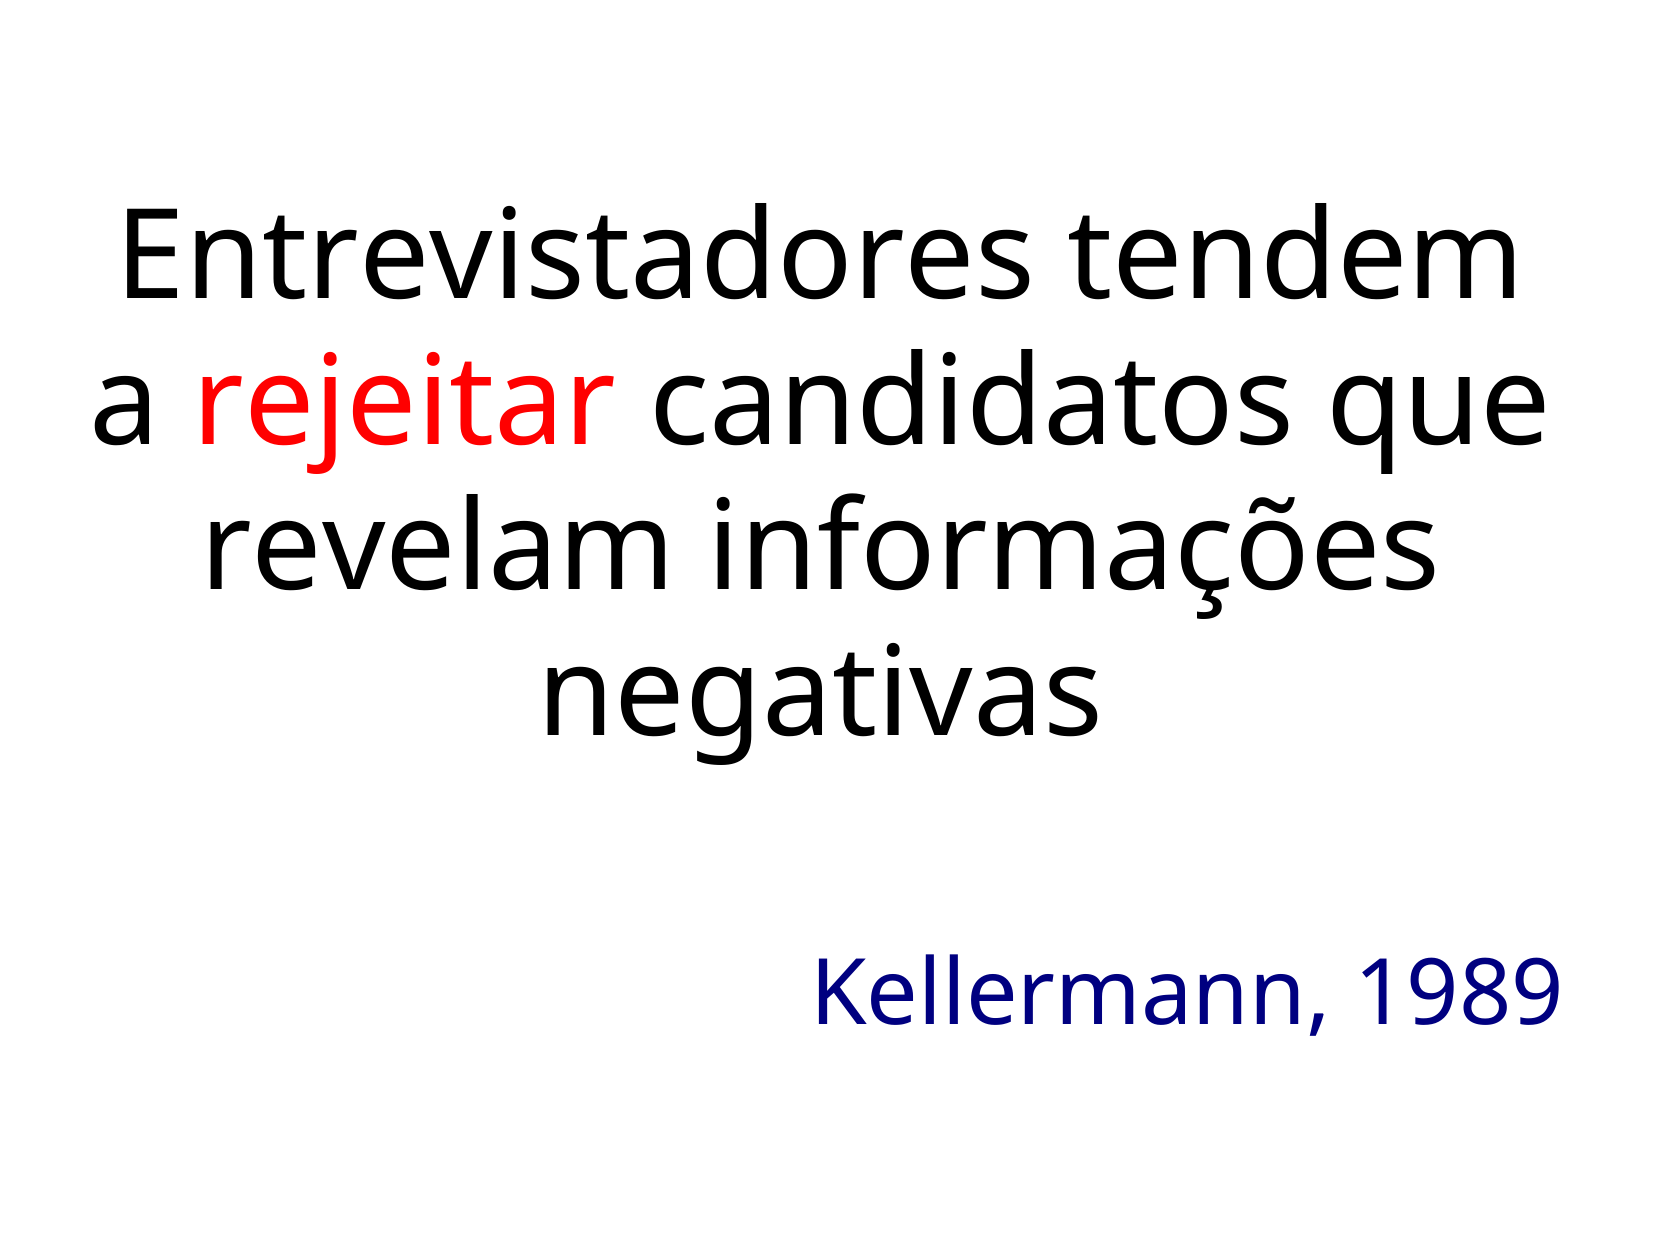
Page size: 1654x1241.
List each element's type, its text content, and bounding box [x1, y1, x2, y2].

text_box Entrevistadores tendem a rejeitar candidatos que revelam informações negativas Kellermann, 1989 [76, 82, 1565, 1142]
